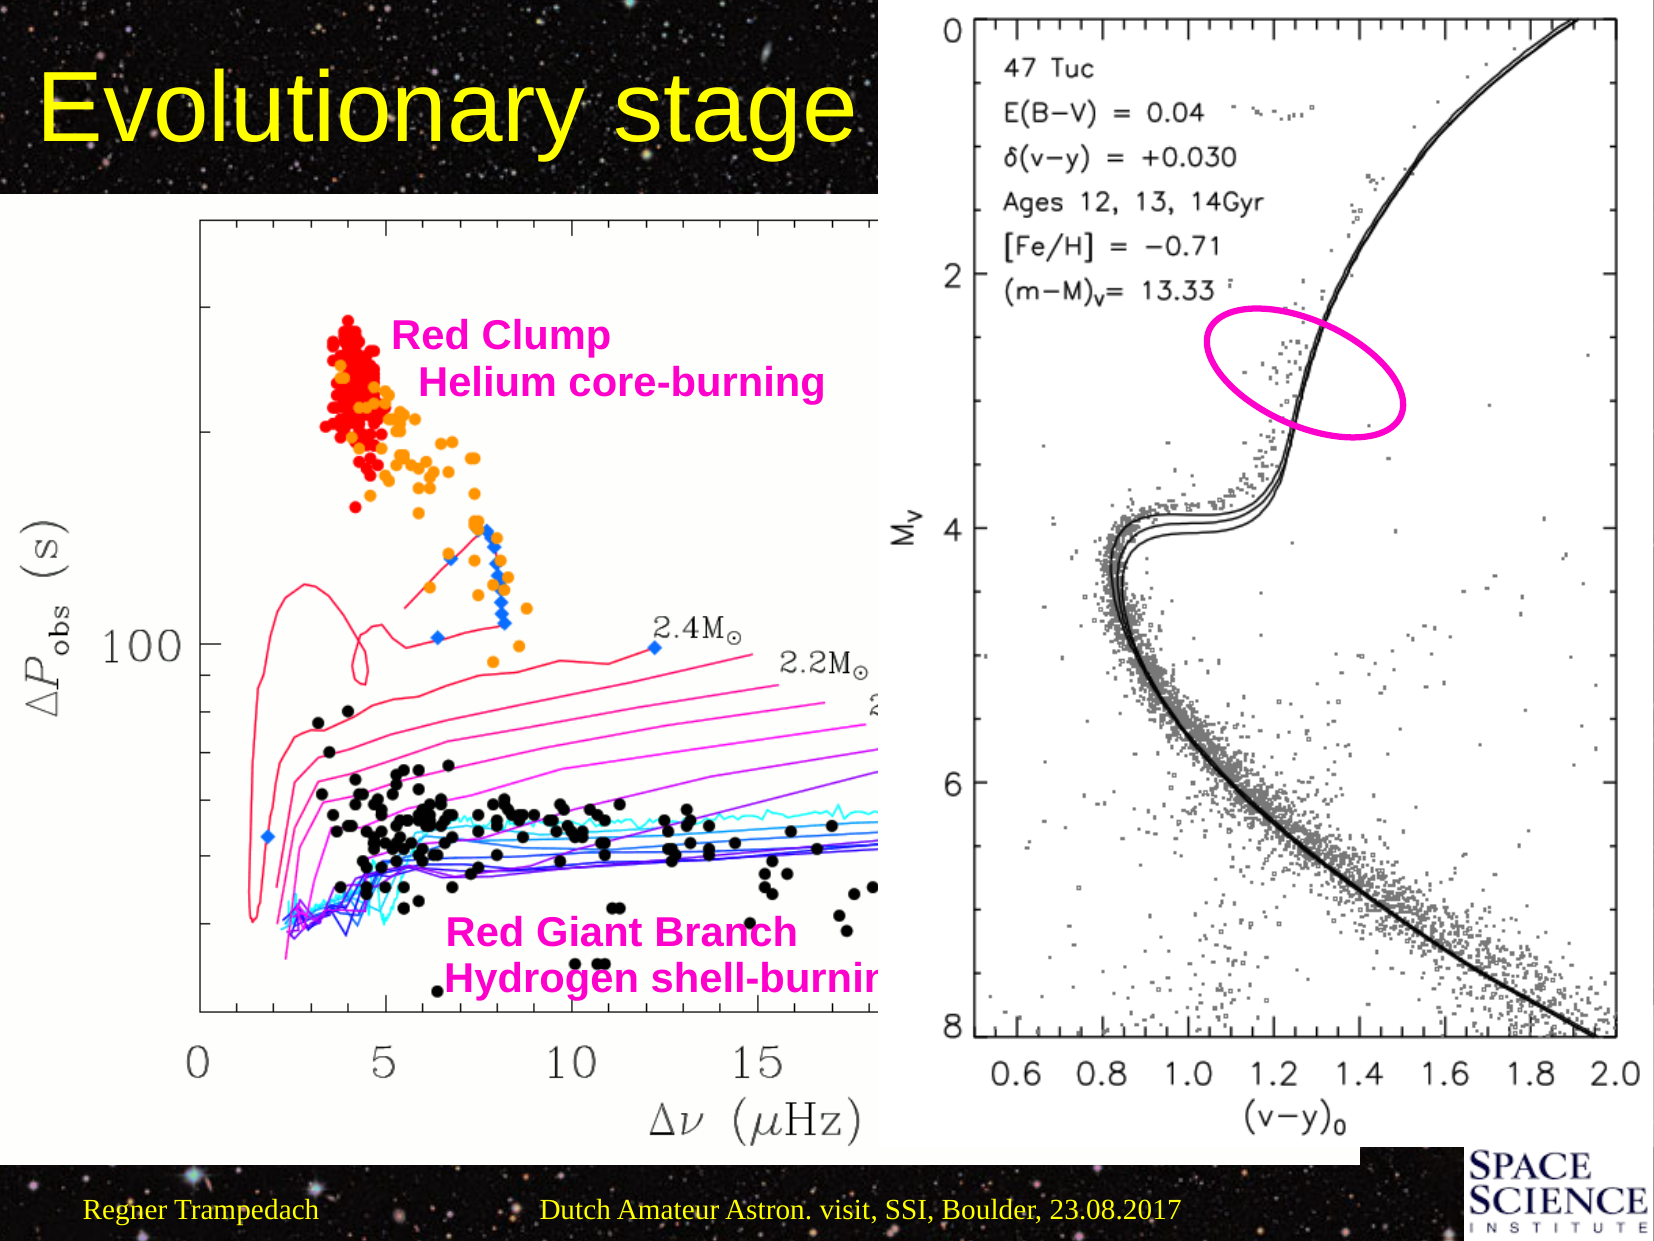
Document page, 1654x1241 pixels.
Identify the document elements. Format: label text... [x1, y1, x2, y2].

picture [0, 0, 1654, 1241]
title Evolutionary stage [23, 49, 871, 166]
